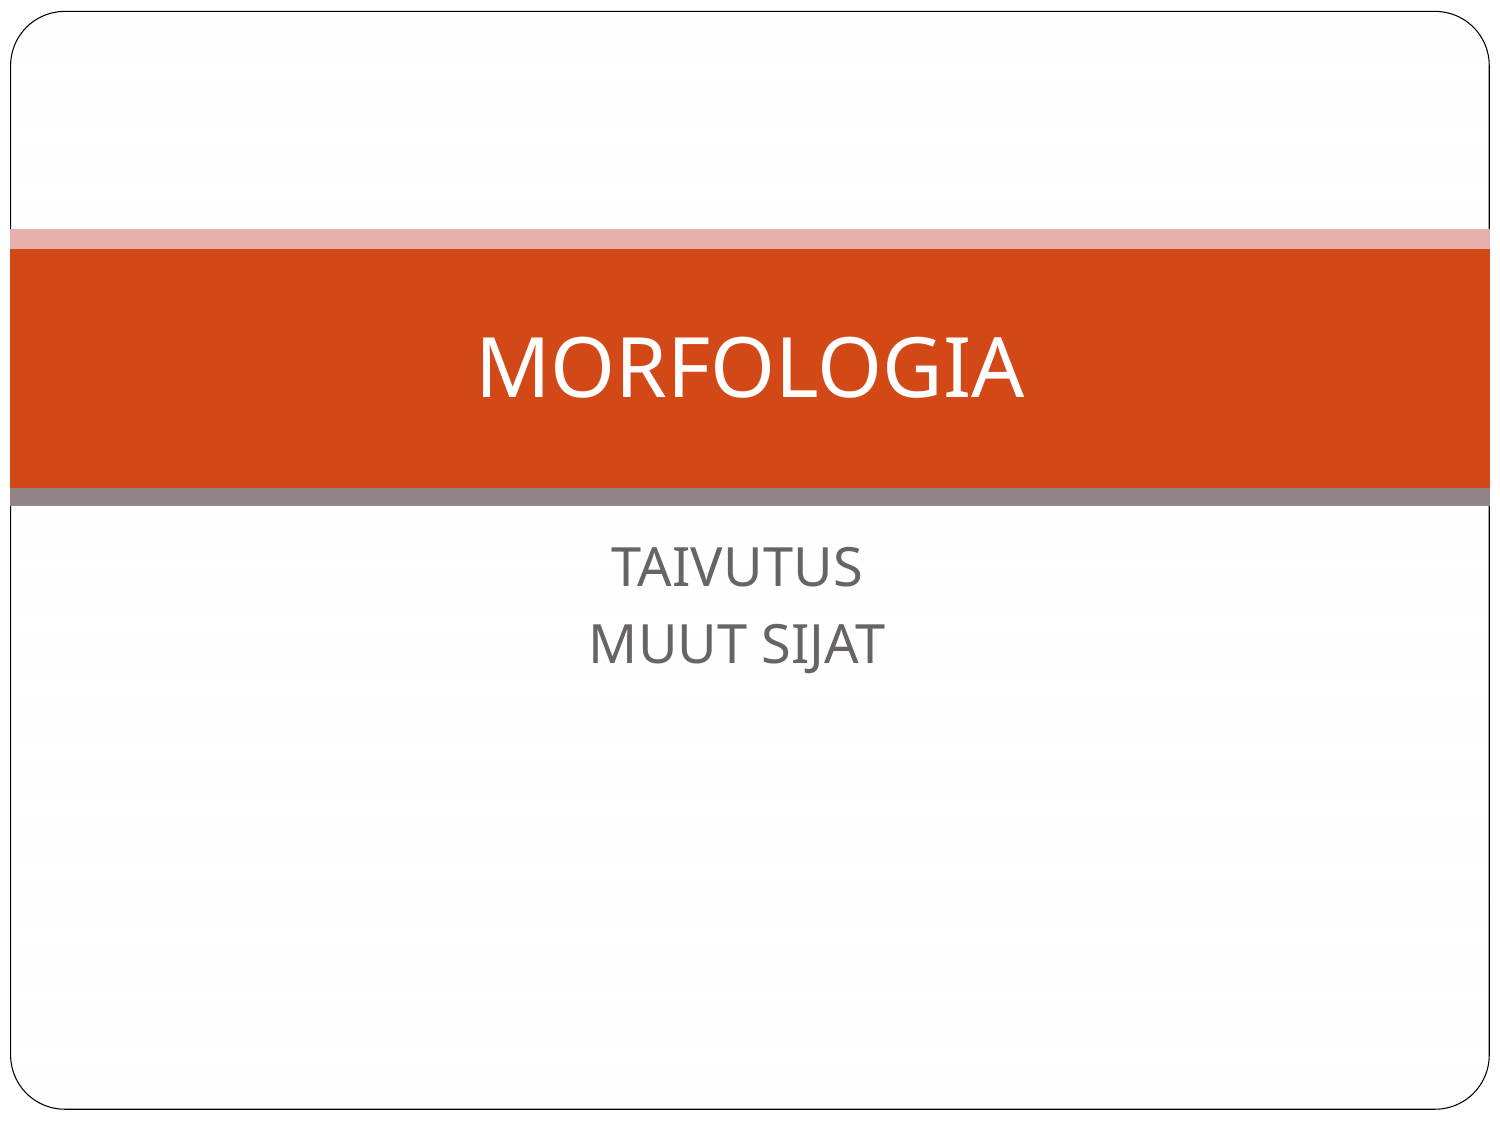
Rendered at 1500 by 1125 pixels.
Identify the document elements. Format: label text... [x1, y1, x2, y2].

subtitle TAIVUTUS MUUT SIJAT [212, 525, 1263, 788]
title MORFOLOGIA [75, 247, 1426, 489]
